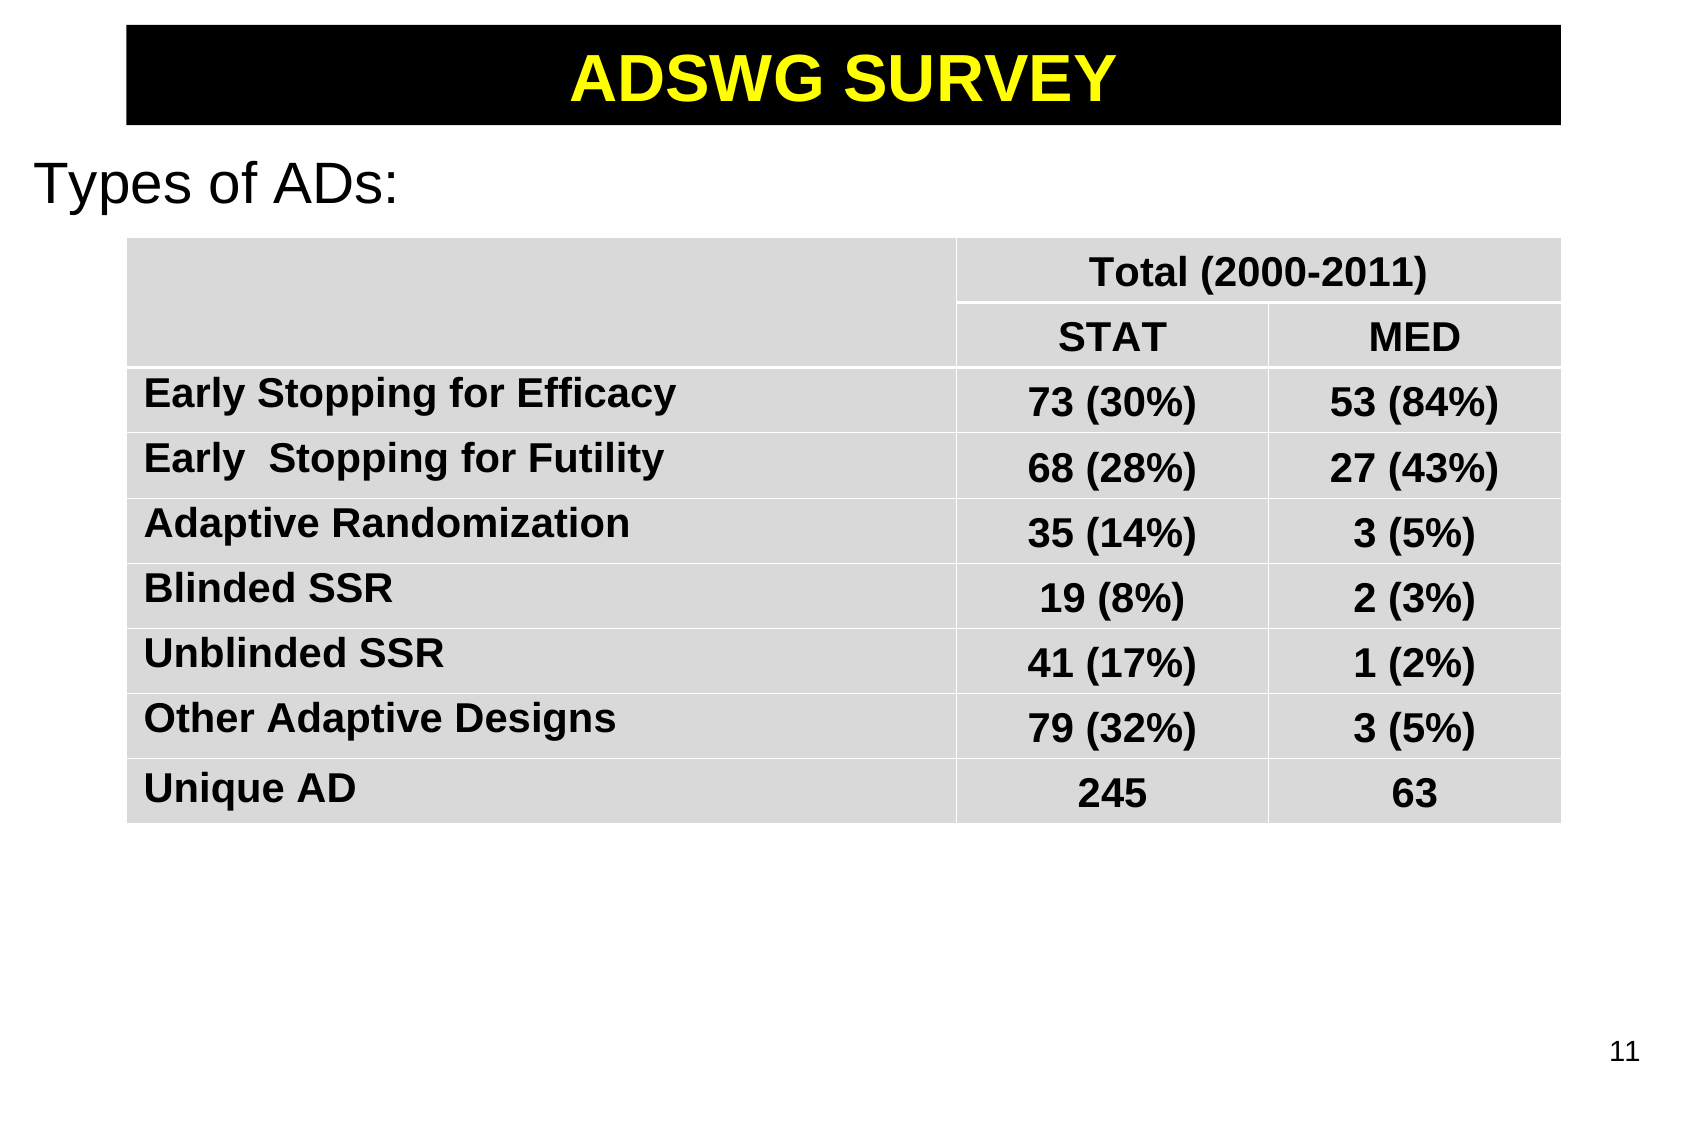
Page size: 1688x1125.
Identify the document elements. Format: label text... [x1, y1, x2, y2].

table_cell Adaptive Randomization [127, 499, 956, 563]
table_cell 245 [957, 759, 1268, 823]
table_cell 1 (2%) [1269, 629, 1561, 693]
table_cell Early Stopping for Efficacy [127, 369, 956, 432]
text_box ADSWG SURVEY [126, 24, 1561, 126]
table_cell 53 (84%) [1269, 369, 1561, 432]
table_cell STAT [957, 304, 1268, 366]
table_cell 3 (5%) [1269, 694, 1561, 758]
text_box Types of ADs: [18, 137, 1669, 223]
table_cell 68 (28%) [957, 433, 1268, 498]
table_cell Unblinded SSR [127, 629, 956, 693]
table_cell Other Adaptive Designs [127, 694, 956, 758]
table_cell 63 [1269, 759, 1561, 823]
table_cell 2 (3%) [1269, 564, 1561, 628]
table_cell 3 (5%) [1269, 499, 1561, 563]
table_header Total (2000-2011) [957, 238, 1561, 301]
table_cell 19 (8%) [957, 564, 1268, 628]
table_cell 27 (43%) [1269, 433, 1561, 498]
table_header [127, 238, 956, 366]
table_cell MED [1269, 304, 1561, 366]
text_box <number> [1343, 1025, 1657, 1101]
table_cell Unique AD [127, 759, 956, 823]
table_cell 35 (14%) [957, 499, 1268, 563]
table_cell Blinded SSR [127, 564, 956, 628]
table_cell 73 (30%) [957, 369, 1268, 432]
table_cell 79 (32%) [957, 694, 1268, 758]
table_cell Early Stopping for Futility [127, 433, 956, 498]
table_cell 41 (17%) [957, 629, 1268, 693]
